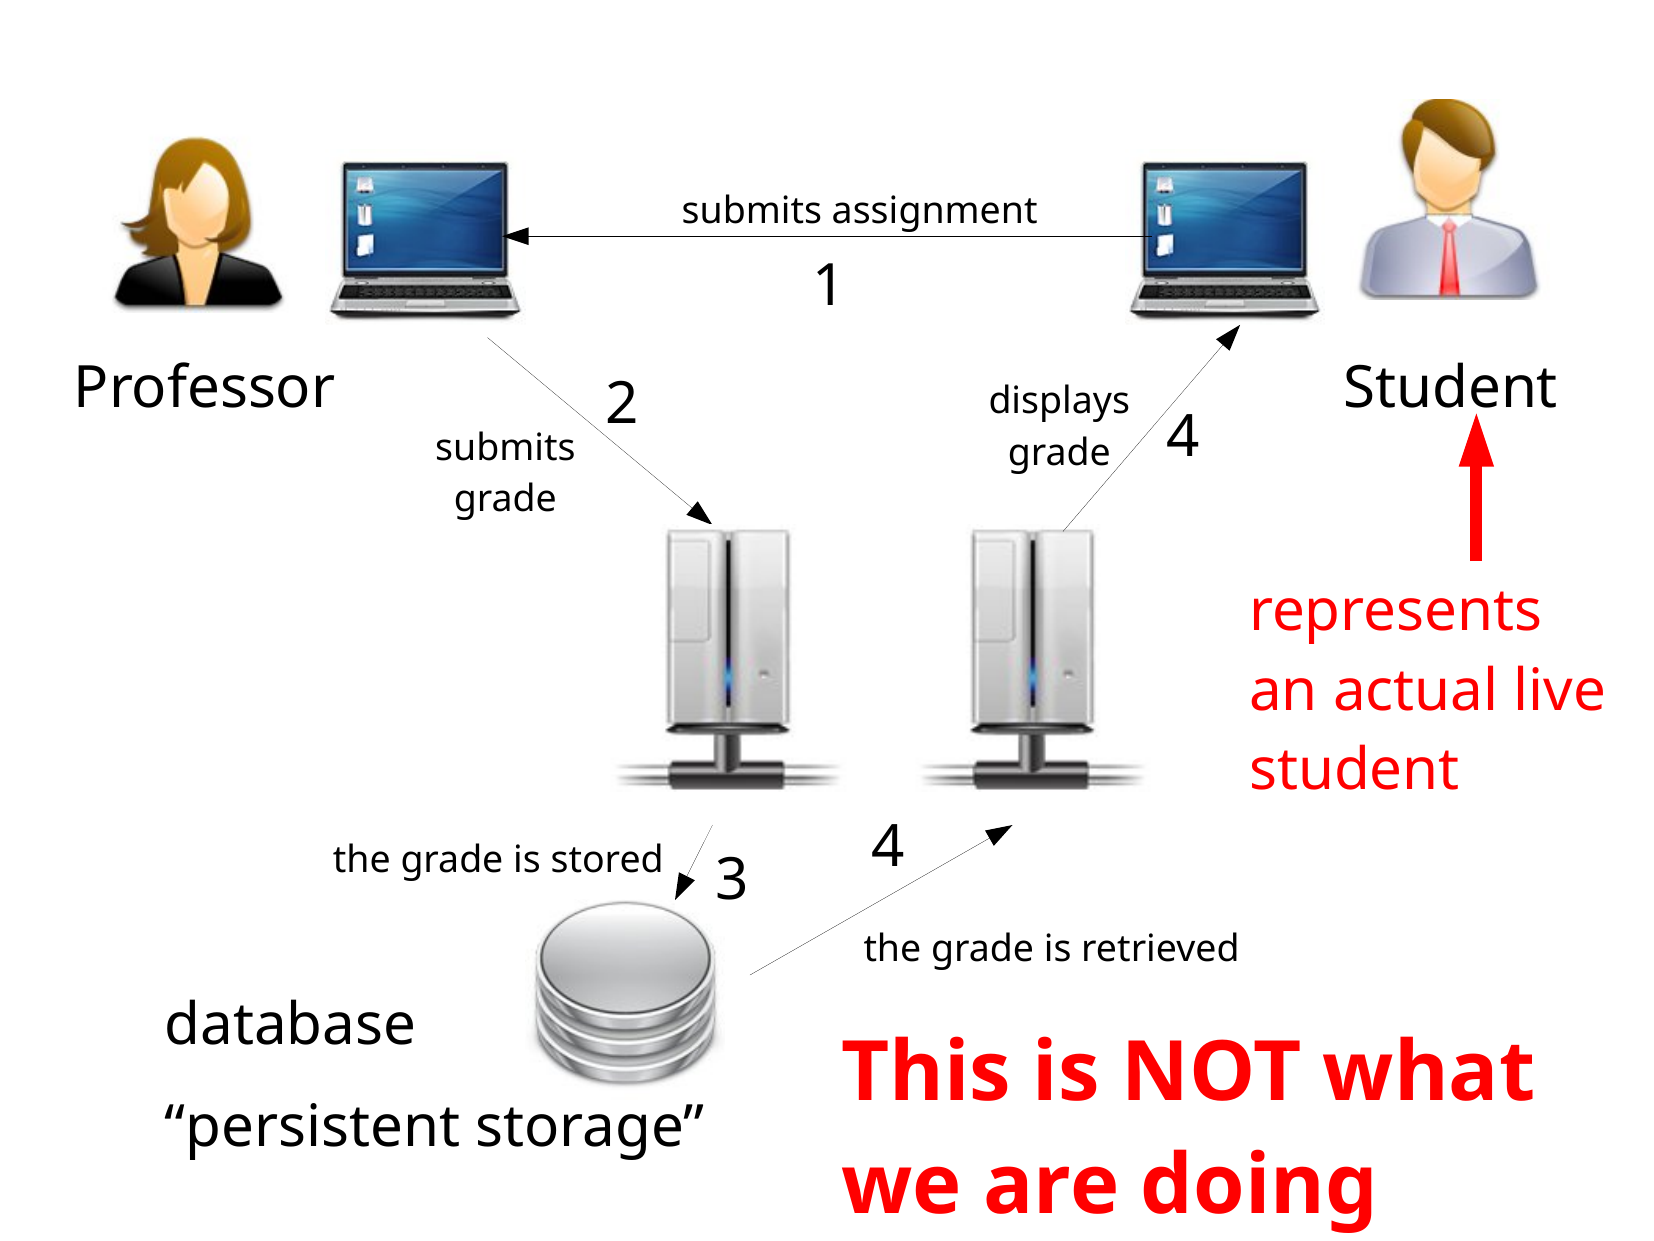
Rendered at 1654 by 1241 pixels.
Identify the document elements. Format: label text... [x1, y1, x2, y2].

text_box 1 [797, 236, 864, 322]
text_box Student [1328, 337, 1595, 424]
text_box represents an actual live student [1234, 561, 1654, 789]
picture [1350, 99, 1550, 301]
text_box 4 [1151, 386, 1219, 473]
picture [1125, 149, 1325, 350]
text_box the grade is stored [295, 825, 702, 886]
picture [325, 149, 526, 350]
picture [900, 524, 1167, 792]
text_box submits grade [302, 413, 709, 520]
picture [525, 899, 725, 1076]
picture [100, 112, 301, 313]
text_box 2 [590, 354, 658, 440]
picture [595, 524, 863, 792]
text_box Professor [59, 337, 384, 424]
text_box 4 [856, 797, 923, 883]
text_box “persistent storage” [150, 1076, 788, 1163]
text_box 3 [701, 829, 768, 916]
text_box This is NOT what we are doing [826, 1003, 1654, 1222]
text_box displays grade [856, 366, 1263, 473]
text_box the grade is retrieved [833, 914, 1270, 975]
text_box database [150, 975, 504, 1061]
text_box submits assignment [656, 175, 1063, 282]
